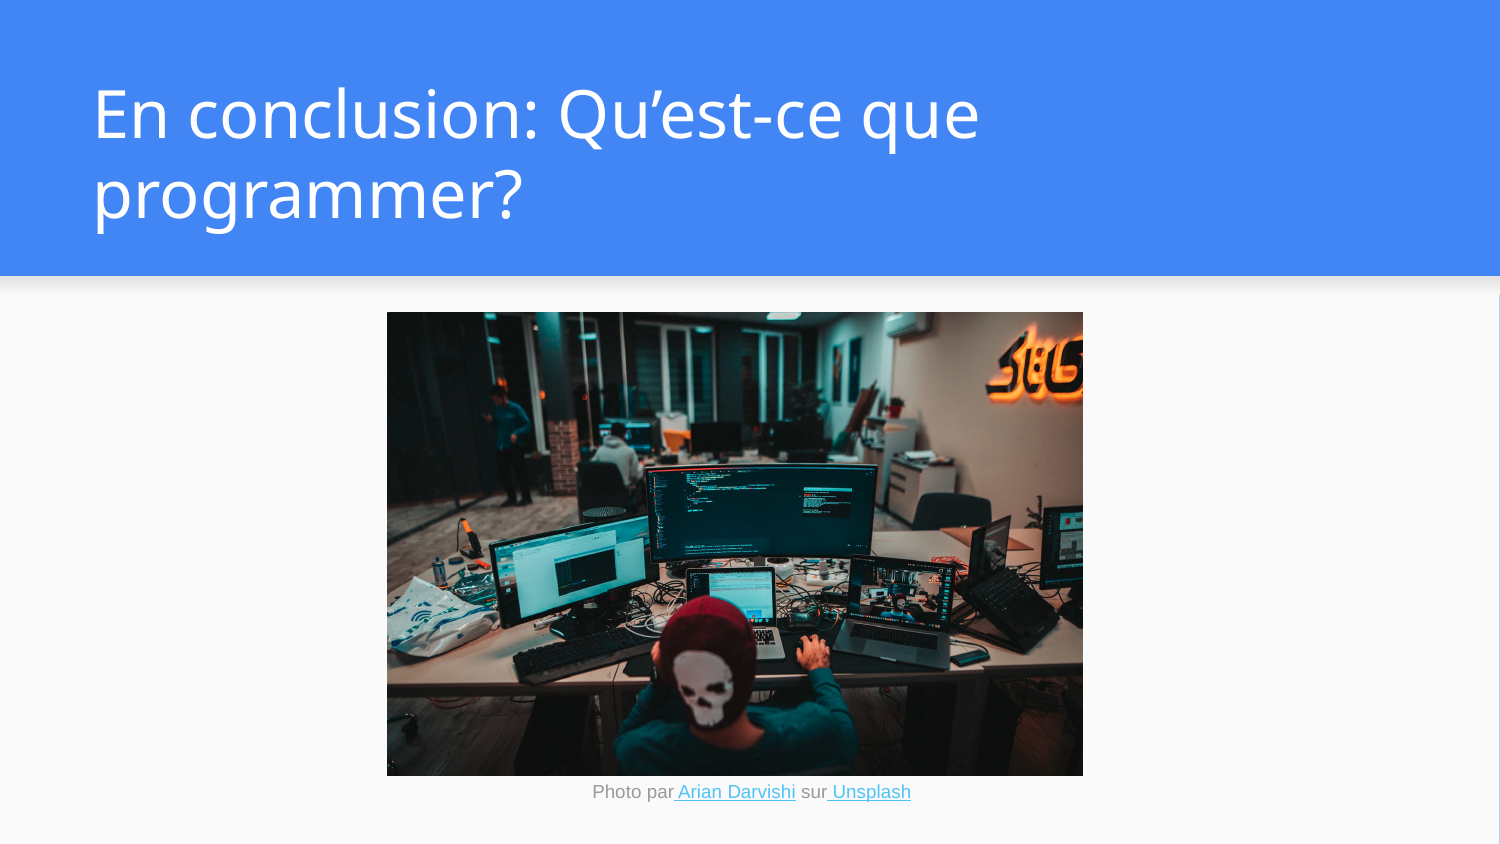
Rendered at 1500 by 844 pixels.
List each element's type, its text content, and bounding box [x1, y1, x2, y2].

picture [387, 312, 1083, 776]
title En conclusion: Qu’est-ce que programmer? [77, 121, 1427, 248]
text_box Photo par Arian Darvishi sur Unsplash [505, 764, 998, 827]
